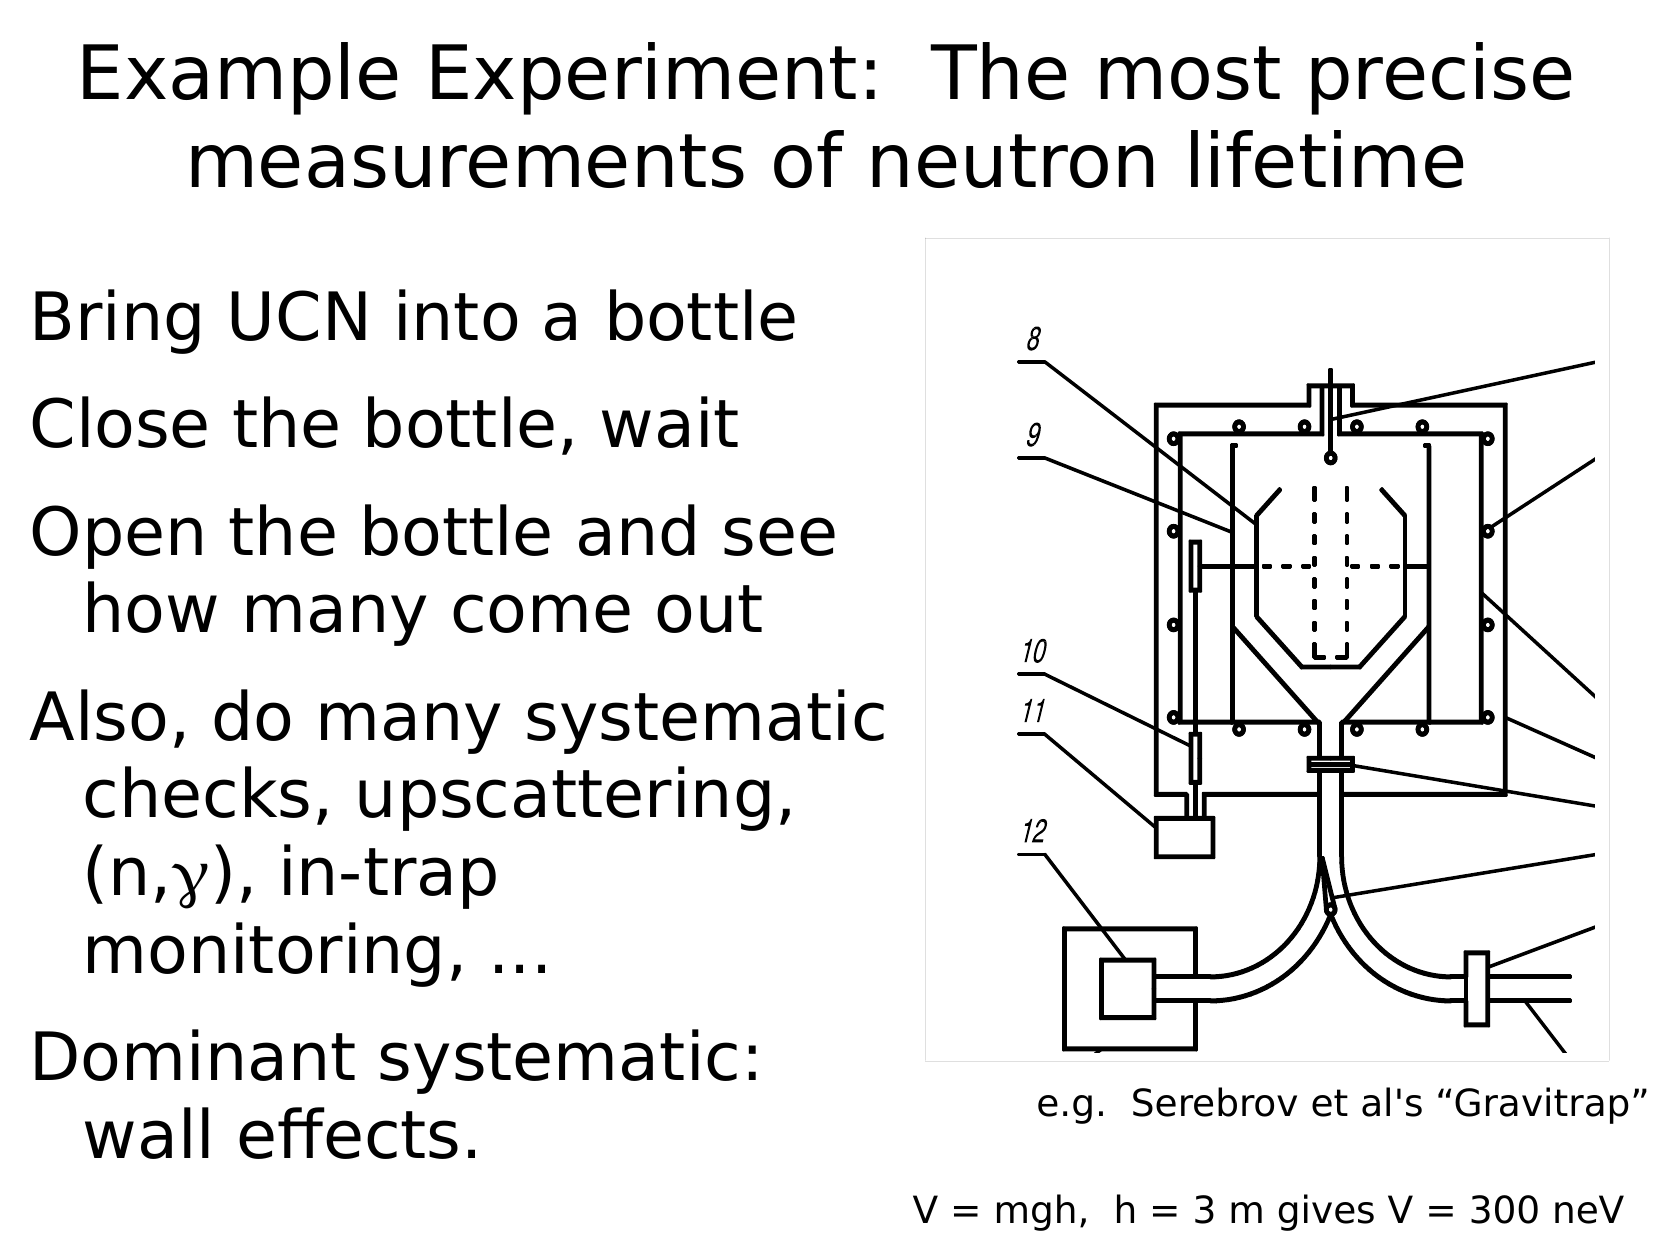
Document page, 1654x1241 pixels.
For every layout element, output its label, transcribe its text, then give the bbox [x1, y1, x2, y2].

title Example Experiment: The most precise measurements of neutron lifetime [0, 21, 1654, 214]
text_box V = mgh, h = 3 m gives V = 300 neV [897, 1181, 1627, 1240]
text_box e.g. Serebrov et al's “Gravitrap” [1021, 1074, 1654, 1134]
list Bring UCN into a bottle Close the bottle, wait Open the bottle and see how many come out Also, do many systematic checks, upscattering, (n,), in-trap monitoring, ... Dominant systematic: wall effects. [11, 278, 904, 1175]
chart [925, 237, 1610, 1066]
